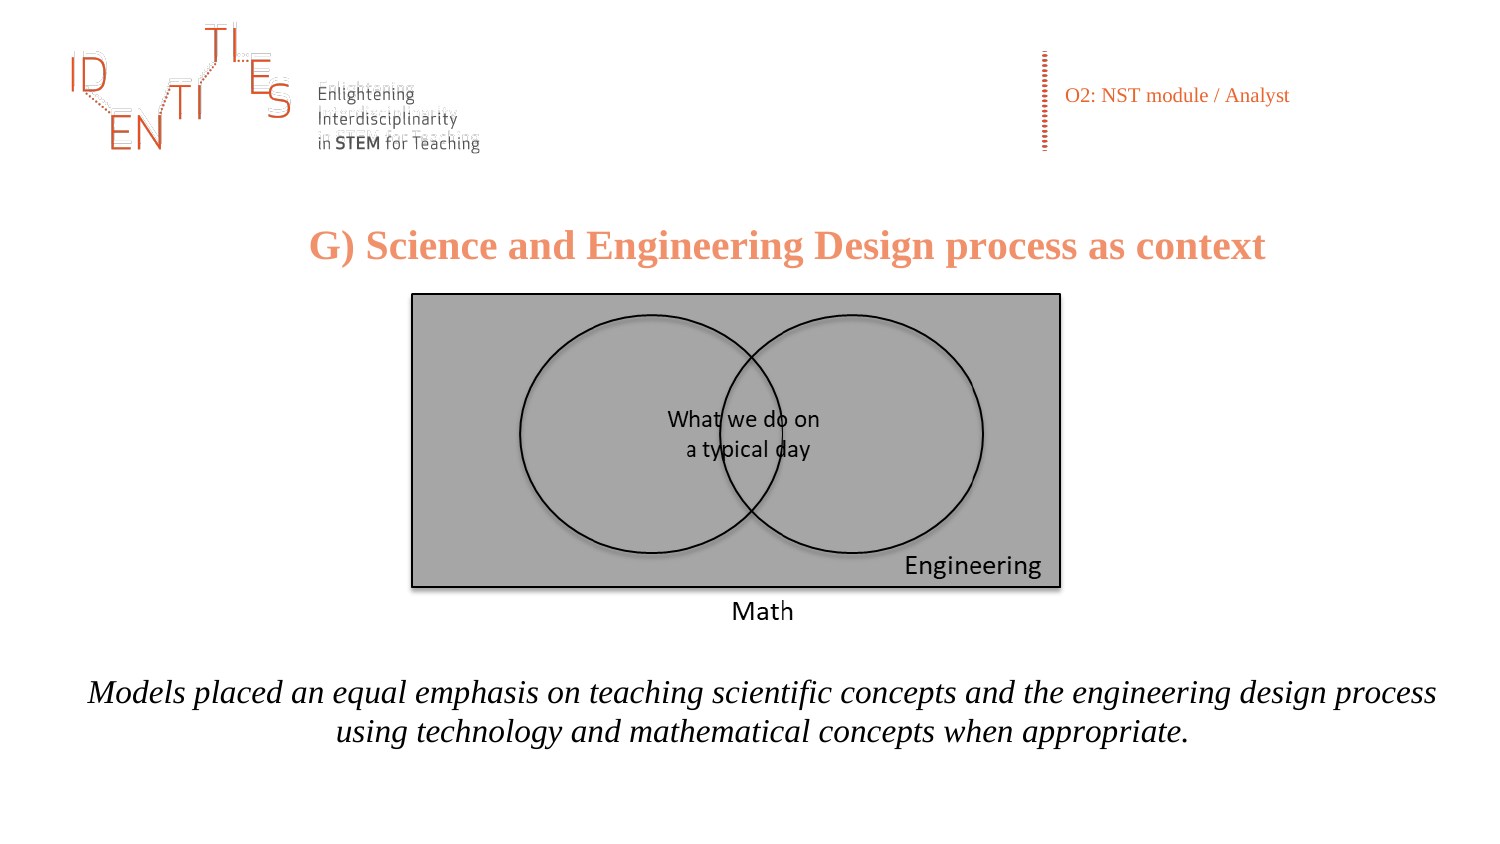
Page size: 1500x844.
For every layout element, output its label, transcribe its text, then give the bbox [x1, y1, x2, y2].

text_box G) Science and Engineering Design process as context [293, 209, 1314, 276]
text_box Models placed an equal emphasis on teaching scientific concepts and the engineering design process using technology and mathematical concepts when appropriate. [71, 662, 1456, 759]
picture [1042, 51, 1050, 151]
picture [404, 290, 1067, 647]
picture [71, 18, 480, 157]
text_box O2: NST module / Analyst [1050, 74, 1467, 156]
